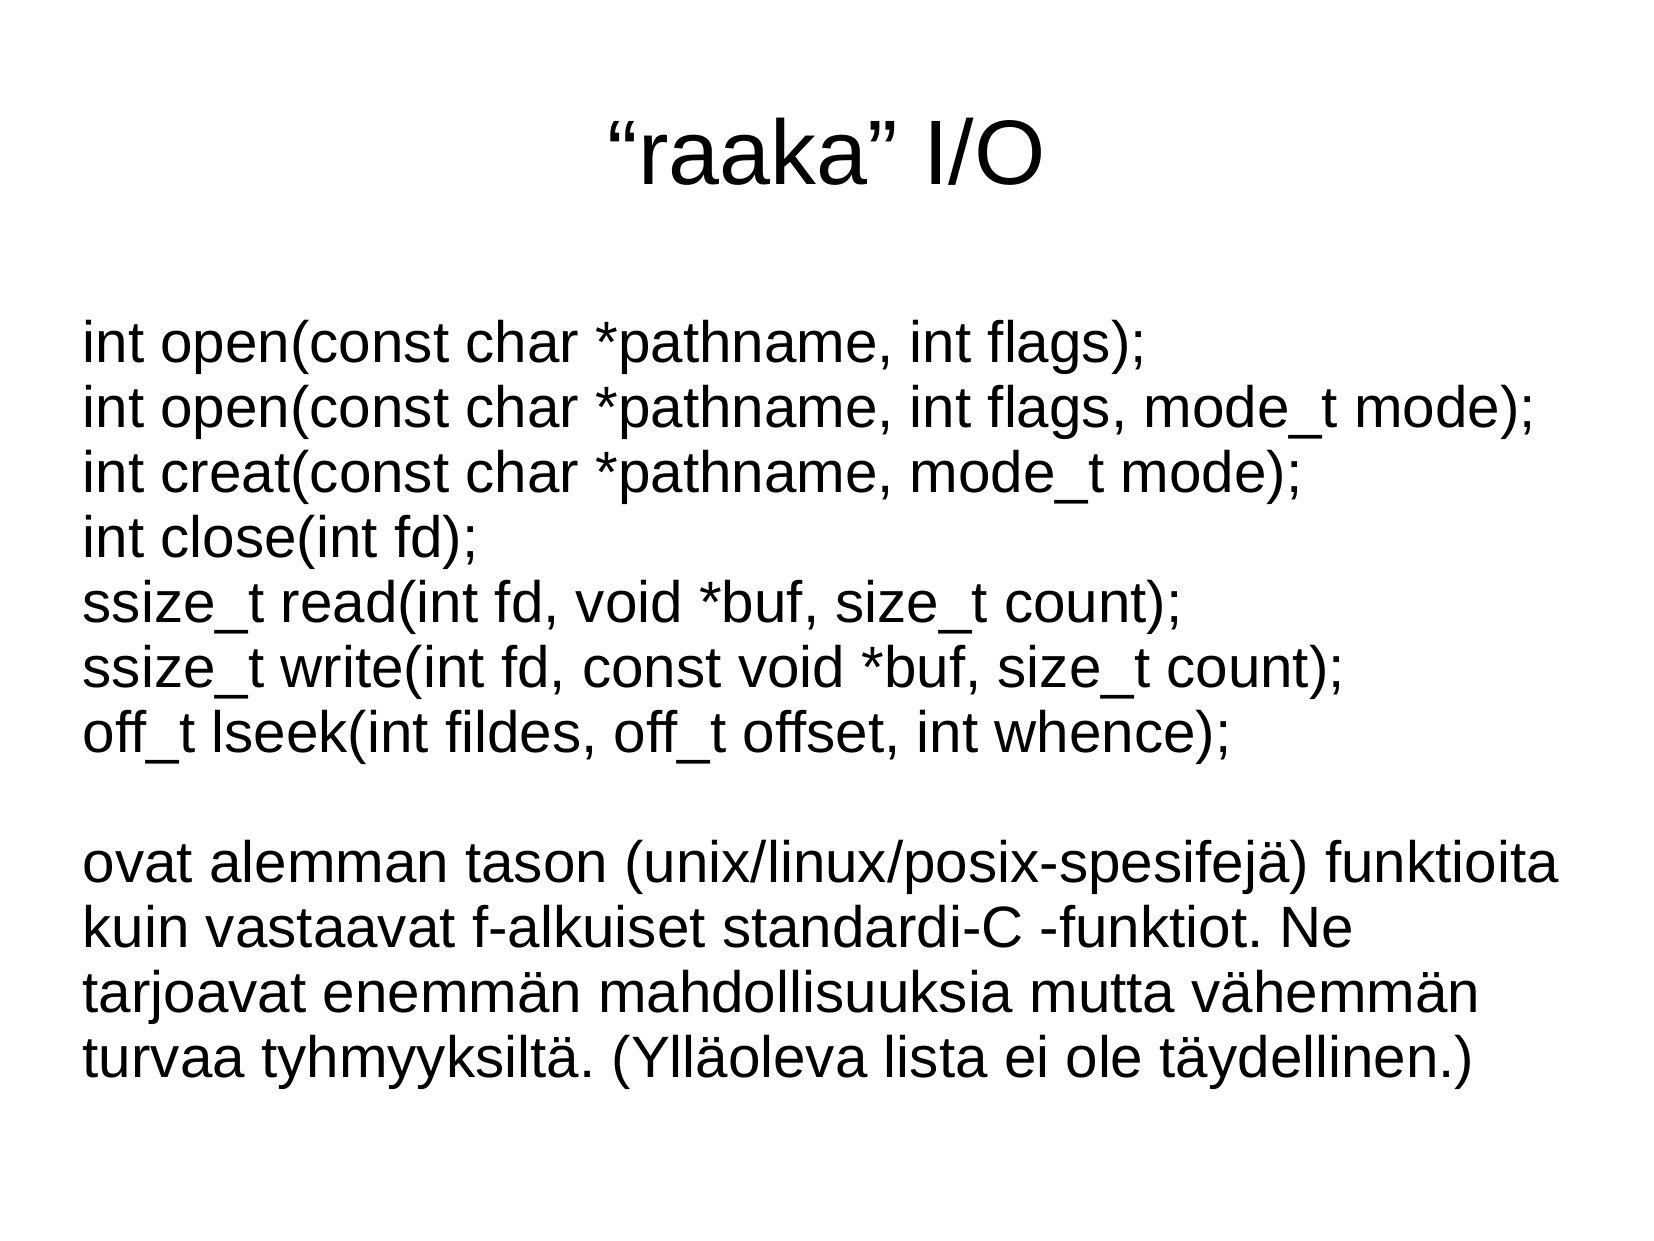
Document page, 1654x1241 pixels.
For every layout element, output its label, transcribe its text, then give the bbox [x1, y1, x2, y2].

subtitle int open(const char *pathname, int flags); int open(const char *pathname, int flags, mode_t mode); int creat(const char *pathname, mode_t mode); int close(int fd); ssize_t read(int fd, void *buf, size_t count); ssize_t write(int fd, const void *buf, size_t count); off_t lseek(int fildes, off_t offset, int whence); ovat alemman tason (unix/linux/posix-spesifejä) funktioita kuin vastaavat f-alkuiset standardi-C -funktiot. Ne tarjoavat enemmän mahdollisuuksia mutta vähemmän turvaa tyhmyyksiltä. (Ylläoleva lista ei ole täydellinen.) [82, 297, 1571, 1102]
title “raaka” I/O [82, 56, 1571, 250]
